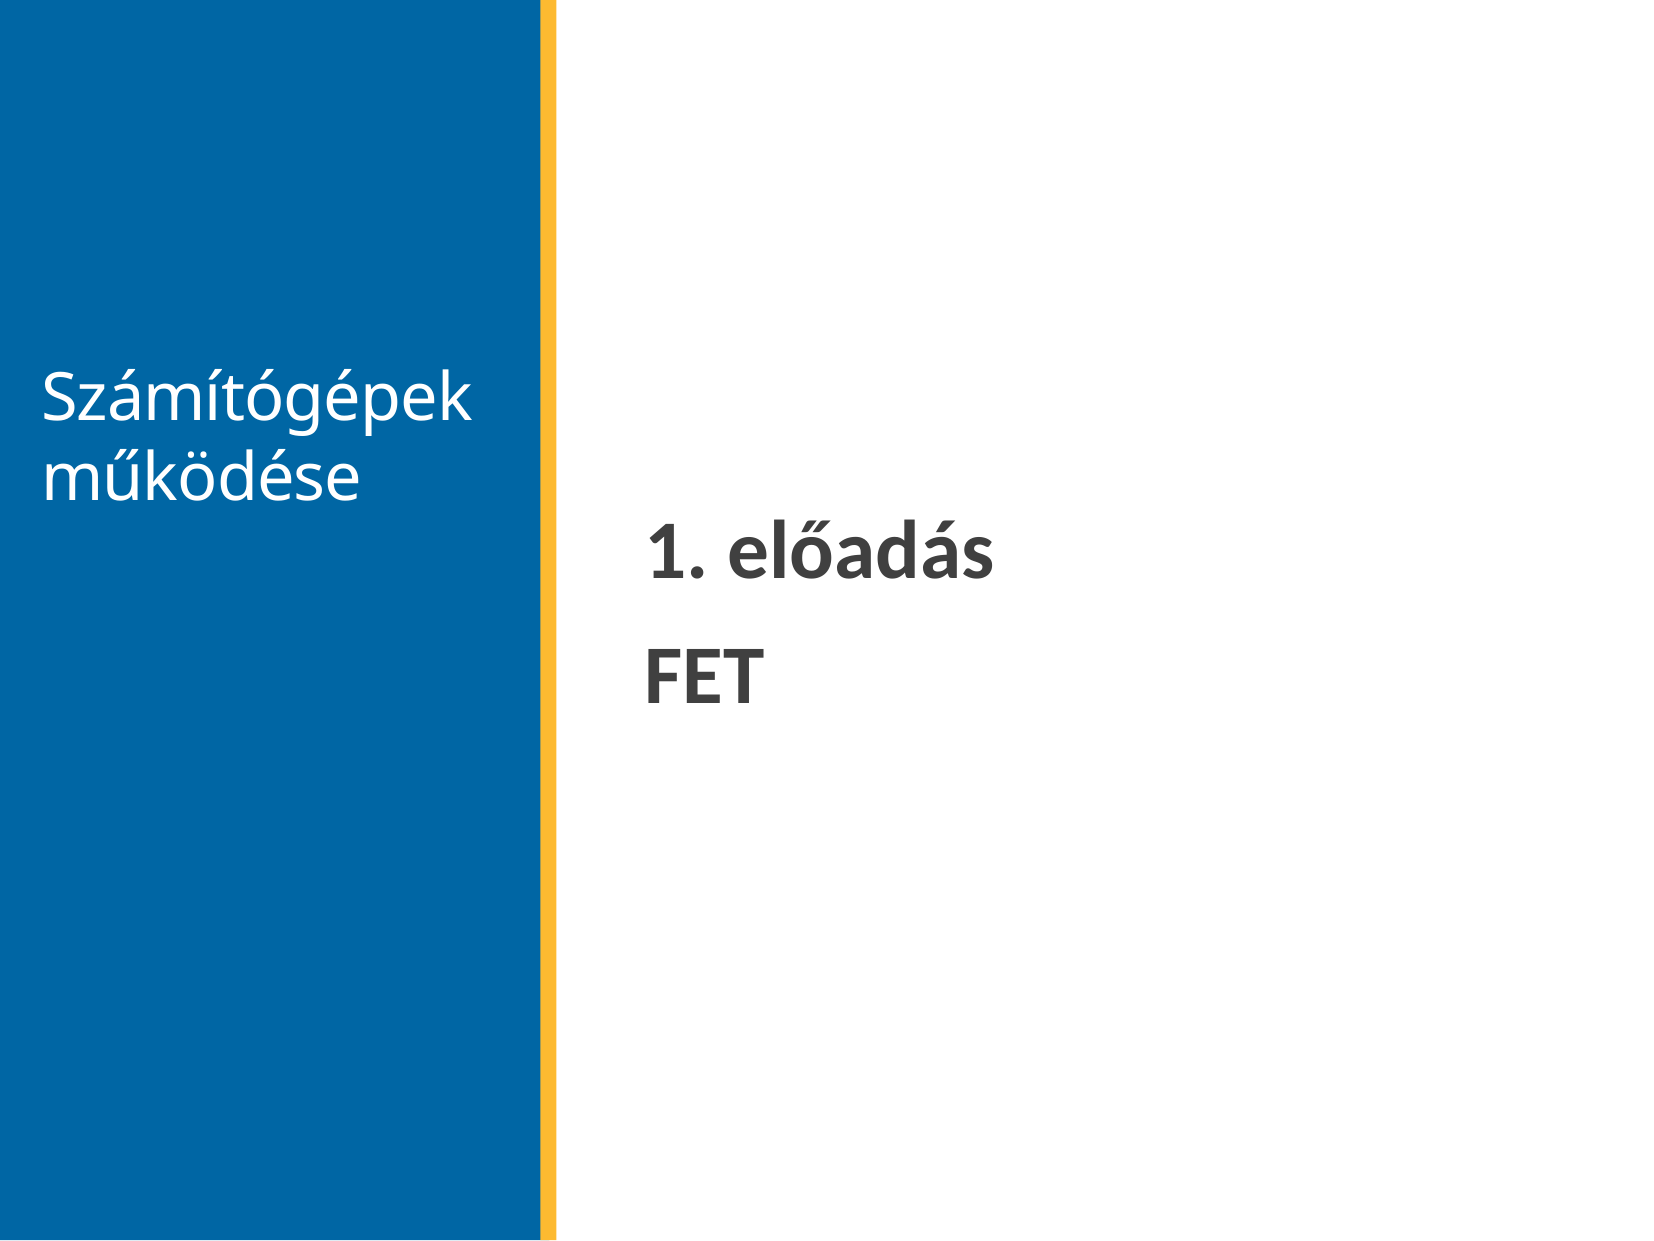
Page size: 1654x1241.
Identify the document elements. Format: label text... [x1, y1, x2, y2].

list 1. előadás FET [625, 132, 1532, 1084]
title Számítógépek működése [25, 107, 497, 521]
